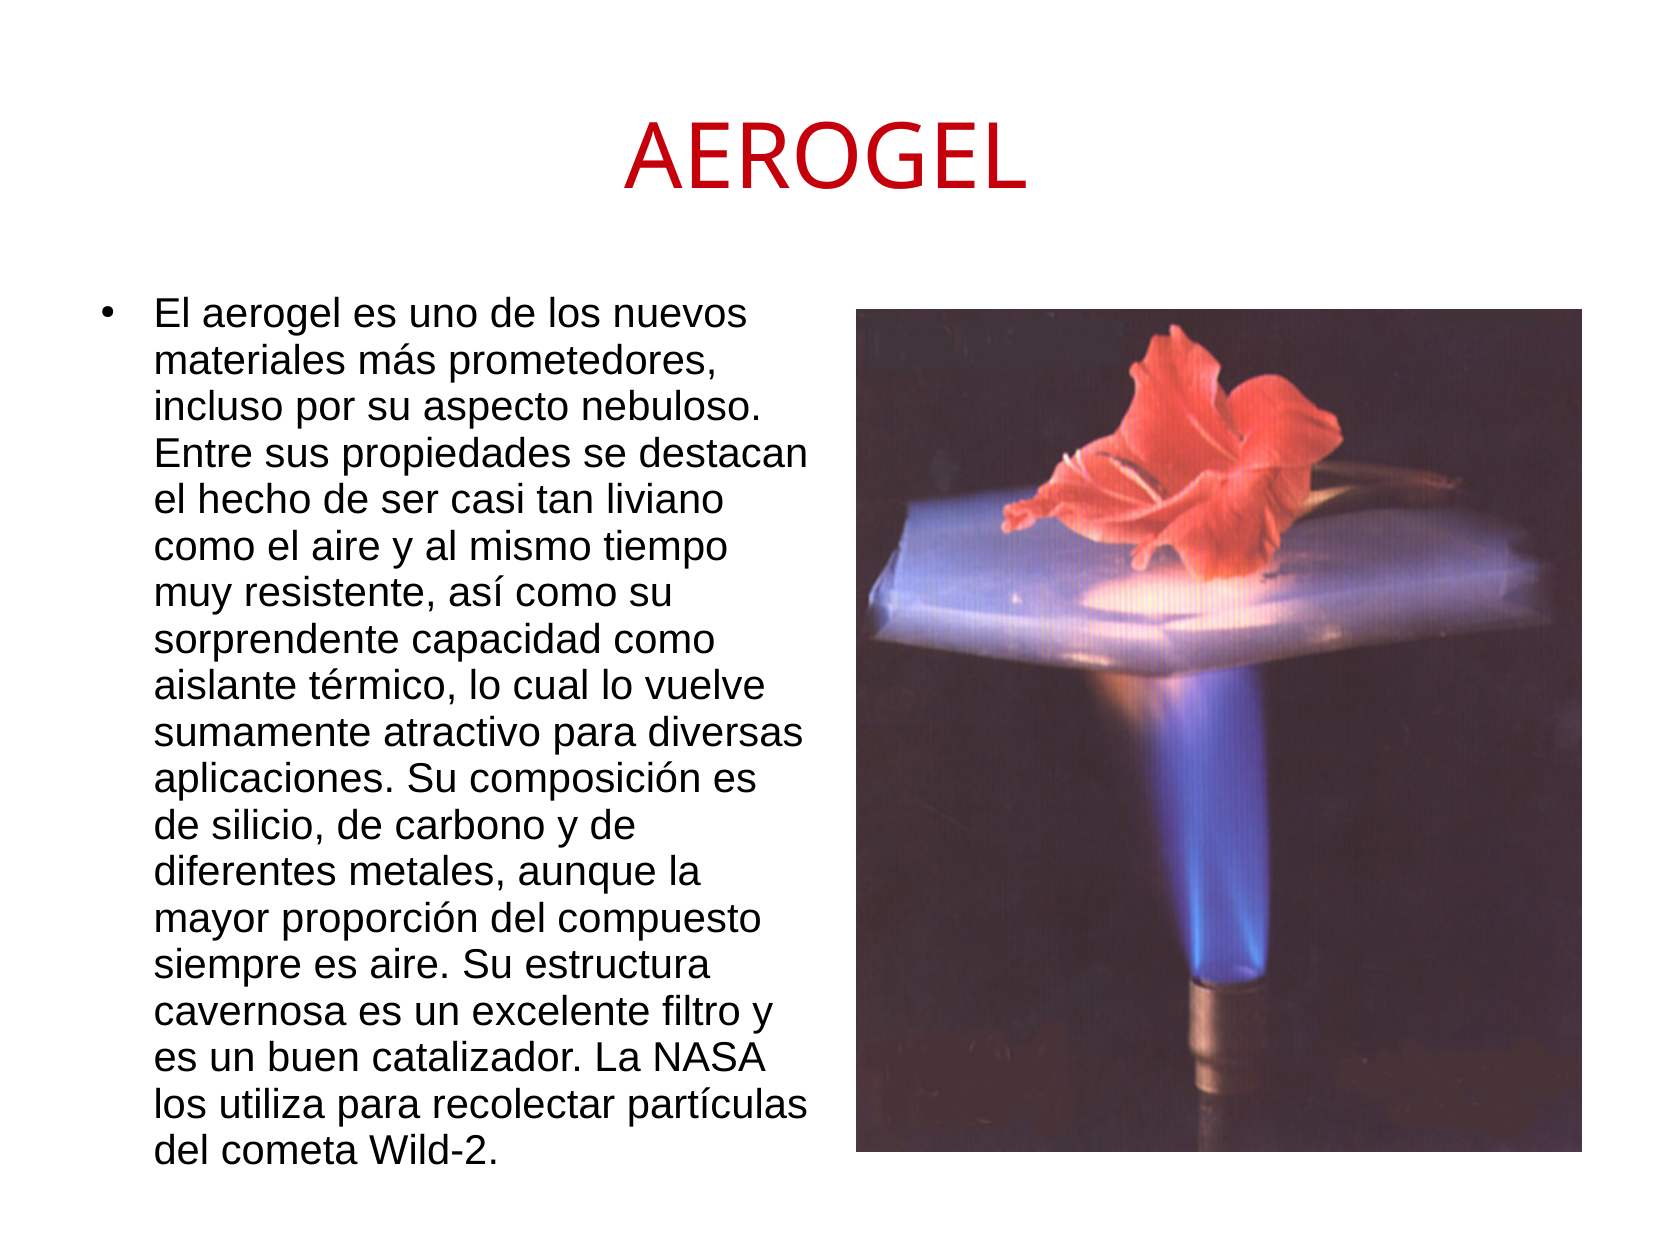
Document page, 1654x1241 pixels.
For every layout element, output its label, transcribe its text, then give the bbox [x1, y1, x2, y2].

list El aerogel es uno de los nuevos materiales más prometedores, incluso por su aspecto nebuloso. Entre sus propiedades se destacan el hecho de ser casi tan liviano como el aire y al mismo tiempo muy resistente, así como su sorprendente capacidad como aislante térmico, lo cual lo vuelve sumamente atractivo para diversas aplicaciones. Su composición es de silicio, de carbono y de diferentes metales, aunque la mayor proporción del compuesto siempre es aire. Su estructura cavernosa es un excelente filtro y es un buen catalizador. La NASA los utiliza para recolectar partículas del cometa Wild-2. [82, 290, 809, 1179]
title AEROGEL [82, 49, 1571, 257]
picture [856, 309, 1582, 1152]
